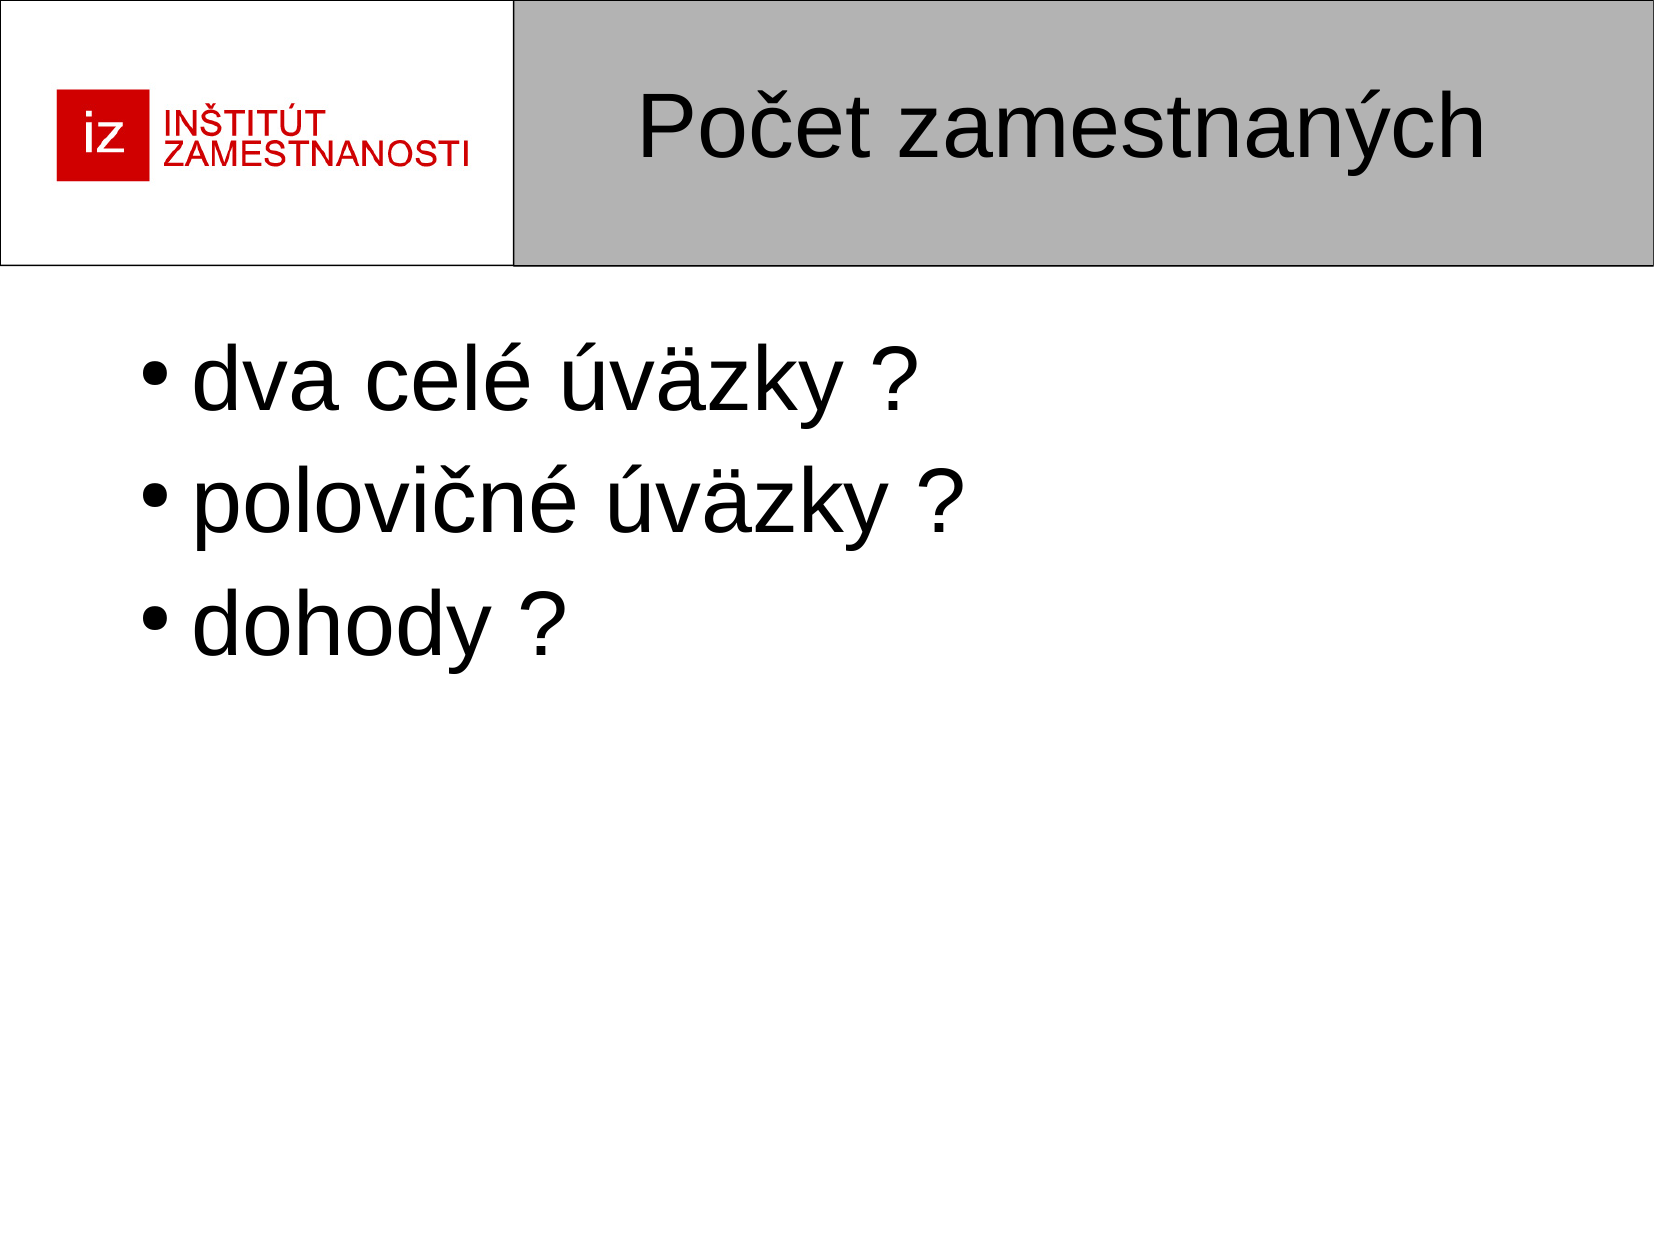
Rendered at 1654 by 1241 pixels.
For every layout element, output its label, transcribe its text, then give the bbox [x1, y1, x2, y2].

picture [5, 8, 512, 257]
list dva celé úväzky ? polovičné úväzky ? dohody ? [121, 344, 1533, 1112]
title Počet zamestnaných [561, 37, 1565, 229]
